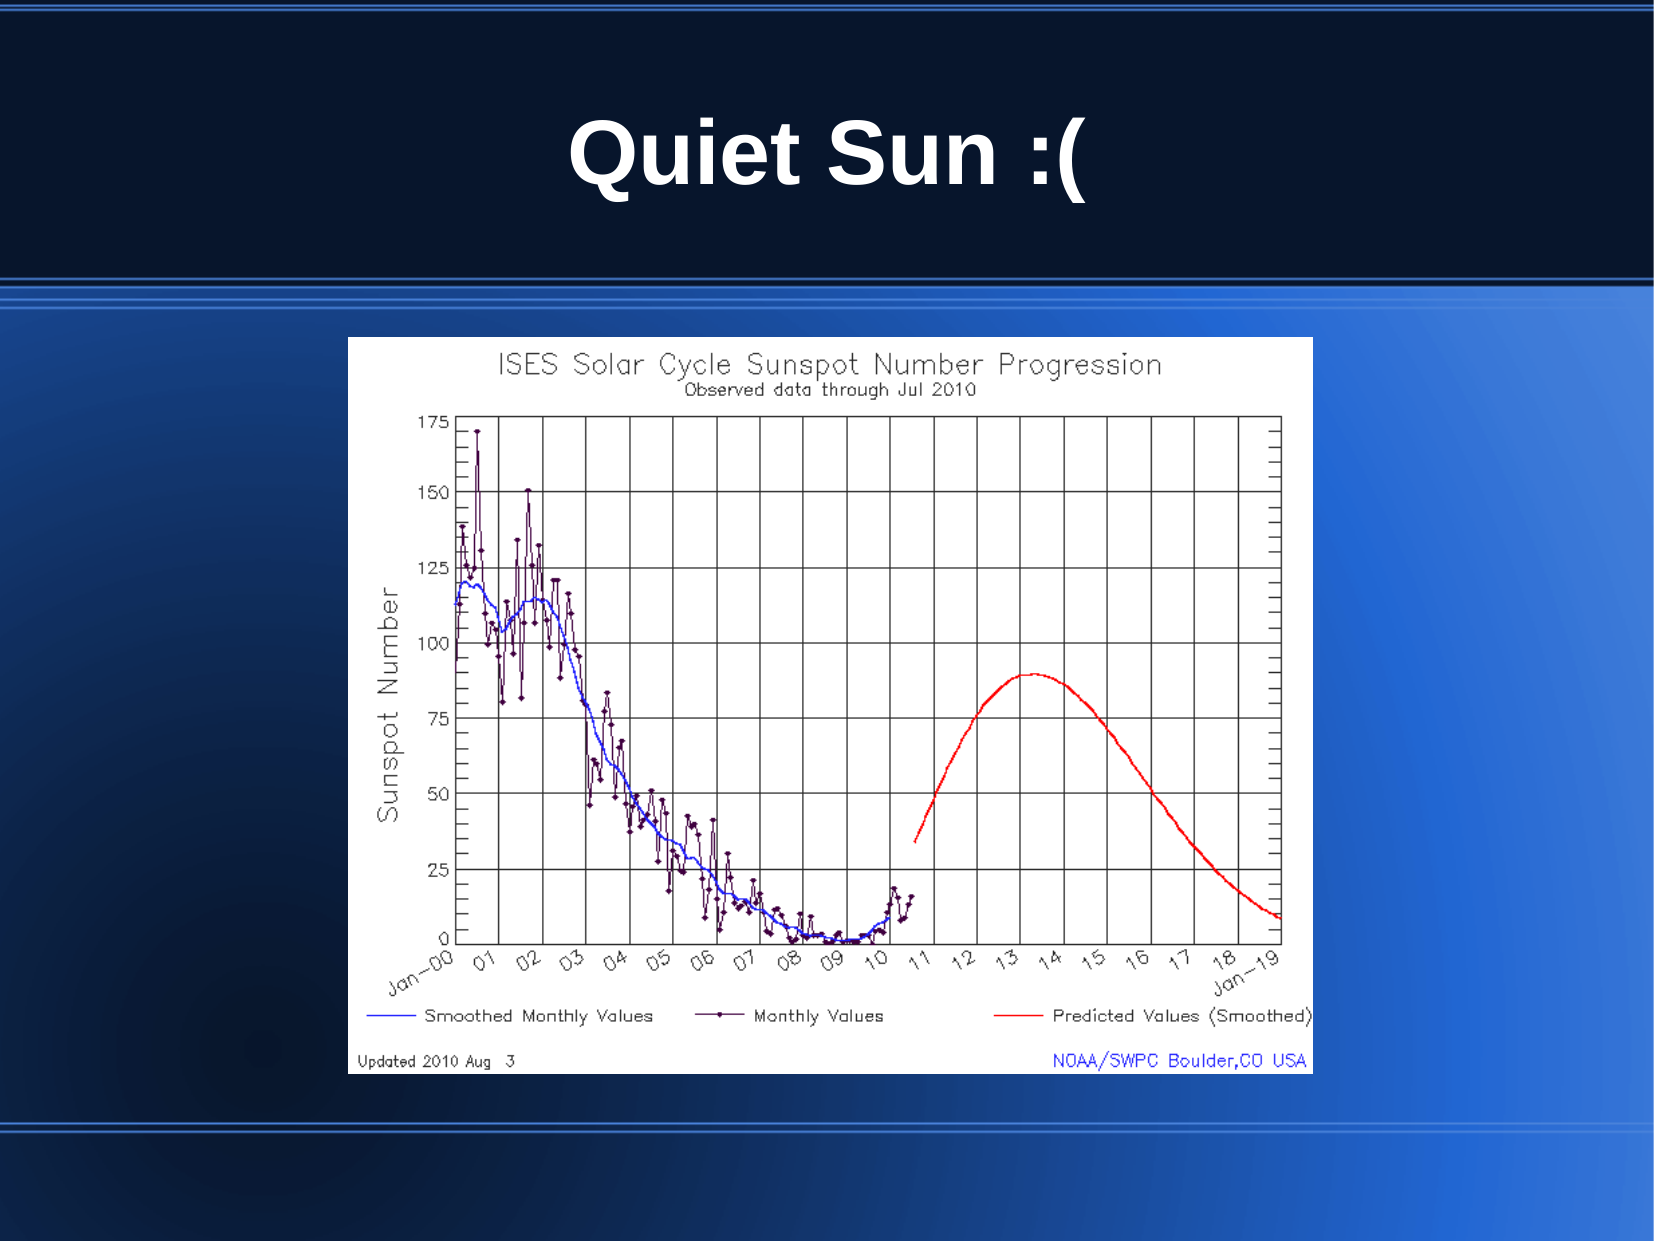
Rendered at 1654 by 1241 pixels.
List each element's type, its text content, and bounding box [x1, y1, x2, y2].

title Quiet Sun :( [82, 56, 1571, 250]
picture [0, 0, 1654, 1241]
